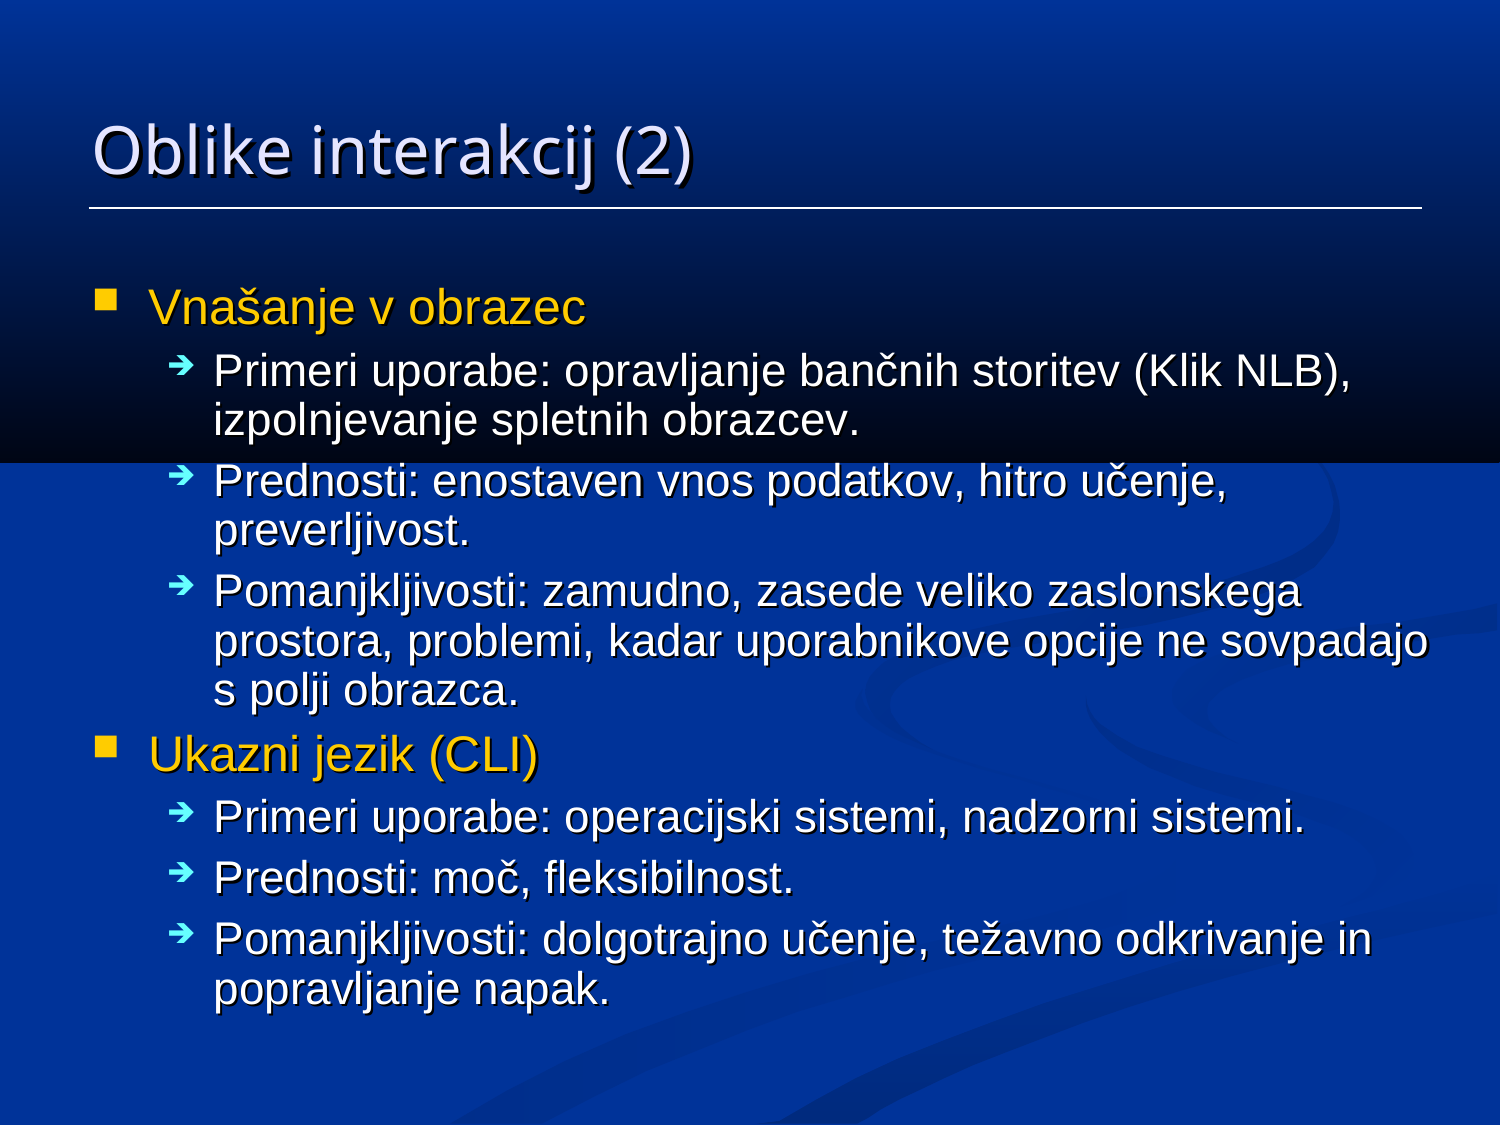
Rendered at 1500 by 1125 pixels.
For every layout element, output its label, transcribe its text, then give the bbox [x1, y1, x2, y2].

list Vnašanje v obrazec Primeri uporabe: opravljanje bančnih storitev (Klik NLB), izpolnjevanje spletnih obrazcev. Prednosti: enostaven vnos podatkov, hitro učenje, preverljivost. Pomanjkljivosti: zamudno, zasede veliko zaslonskega prostora, problemi, kadar uporabnikove opcije ne sovpadajo s polji obrazca. Ukazni jezik (CLI) Primeri uporabe: operacijski sistemi, nadzorni sistemi. Prednosti: moč, fleksibilnost. Pomanjkljivosti: dolgotrajno učenje, težavno odkrivanje in popravljanje napak. [76, 273, 1473, 1101]
text_box Oblike interakcij (2) [76, 54, 1352, 242]
